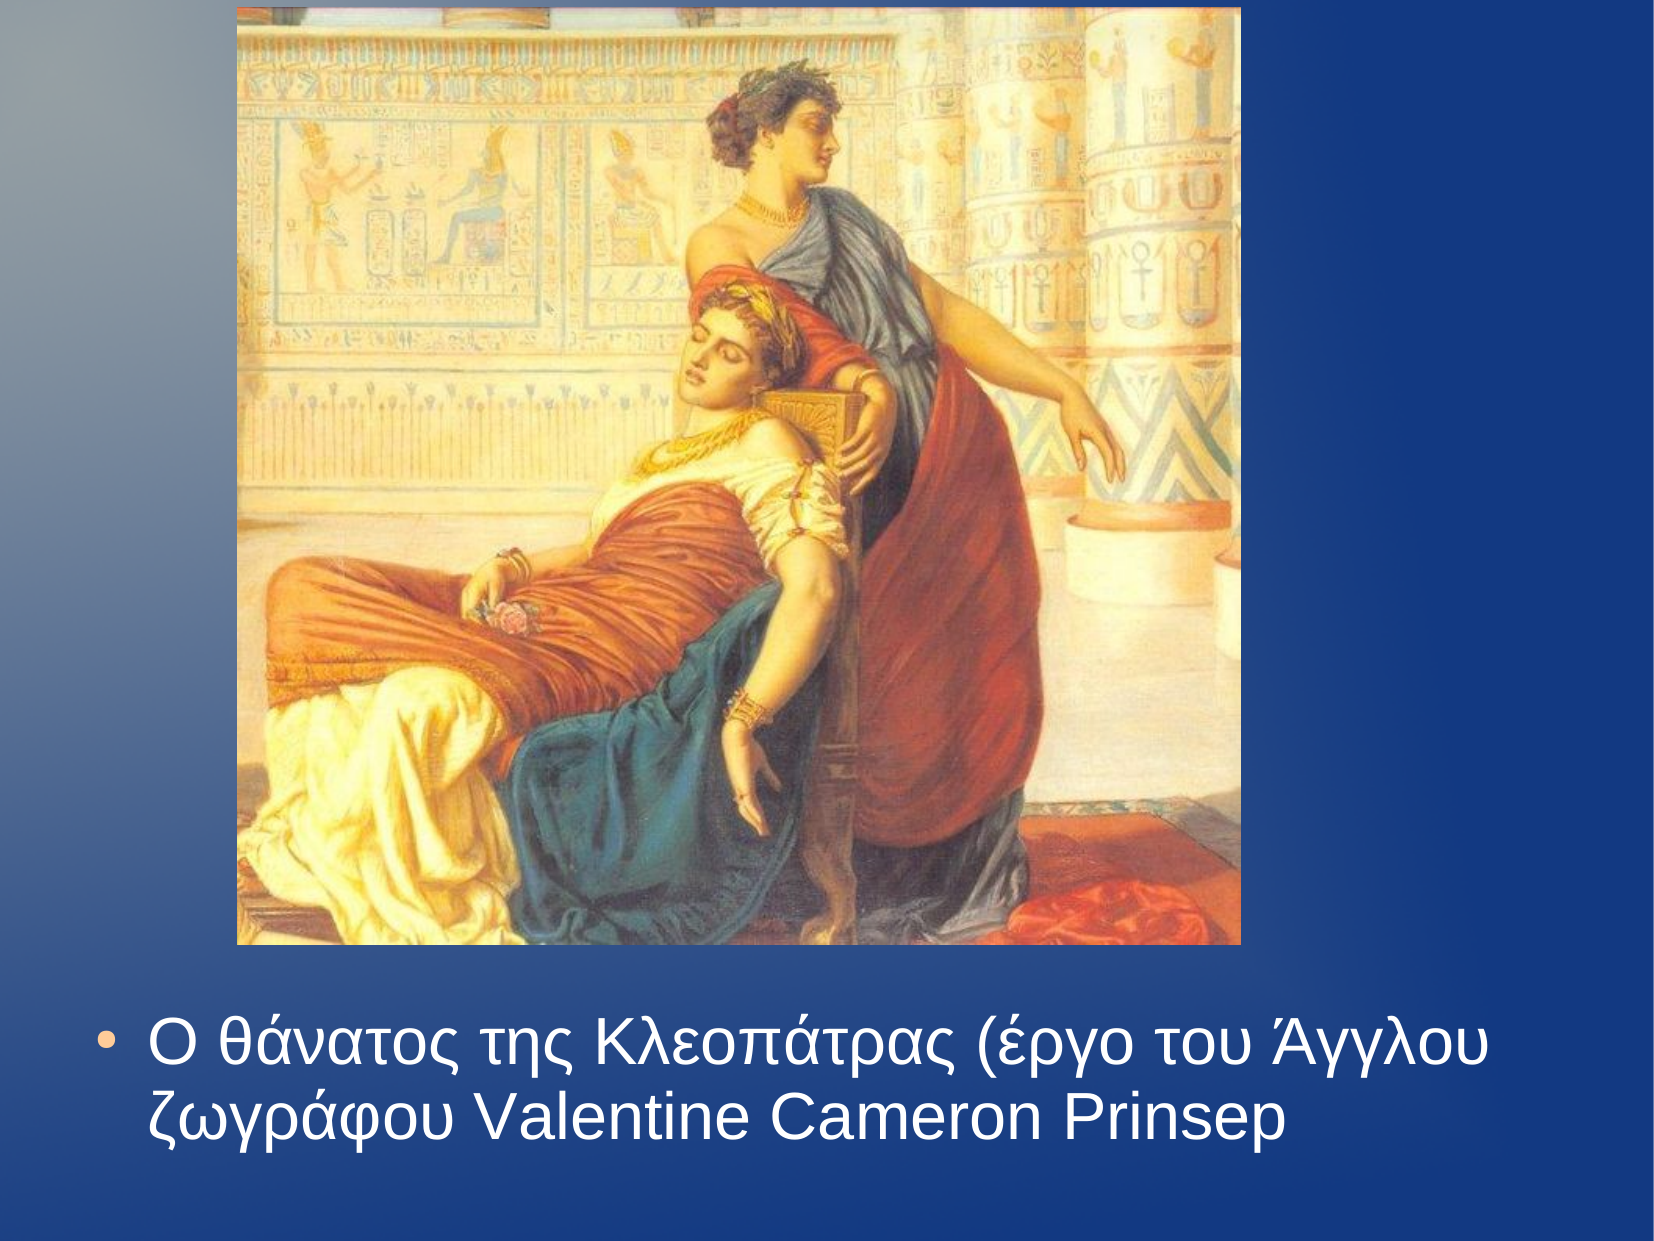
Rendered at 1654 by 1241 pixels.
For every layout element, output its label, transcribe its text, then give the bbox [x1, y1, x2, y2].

picture [0, 0, 1654, 1241]
list Ο θάνατος της Κλεοπάτρας (έργο του Άγγλου ζωγράφου Valentine Cameron Prinsep [76, 1003, 1565, 1182]
